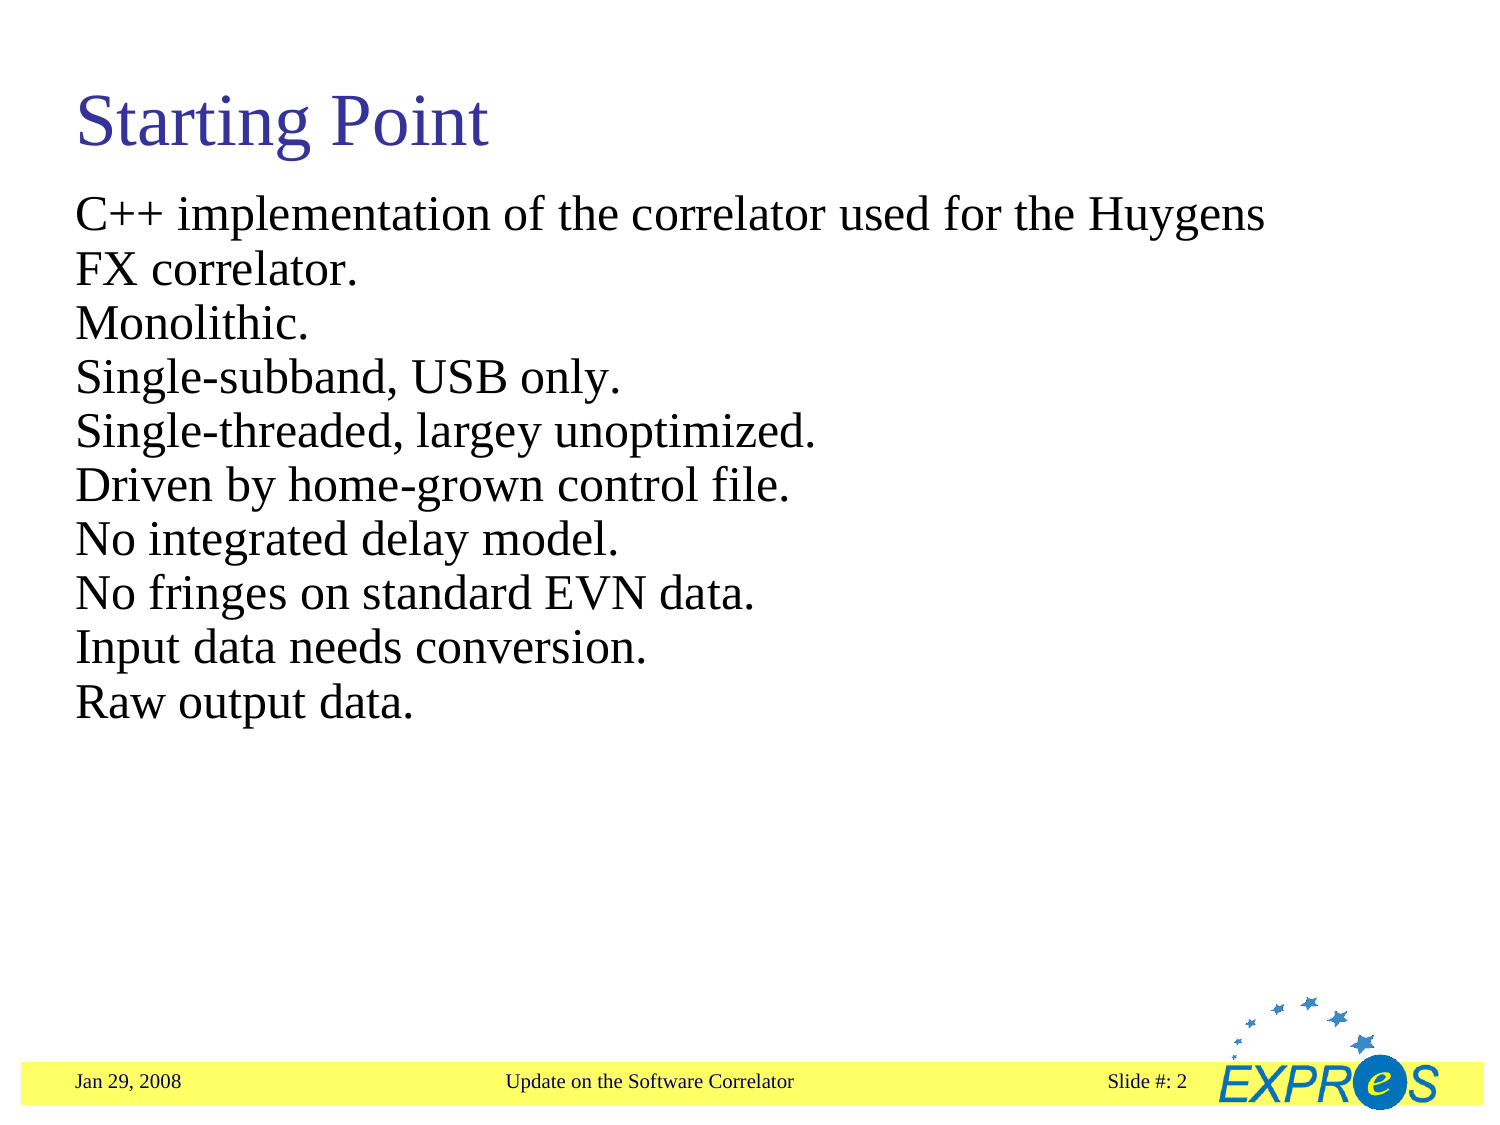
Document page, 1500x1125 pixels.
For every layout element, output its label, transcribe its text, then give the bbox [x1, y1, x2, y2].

title Starting Point [75, 75, 1426, 168]
picture [21, 993, 1500, 1113]
list C++ implementation of the correlator used for the Huygens FX correlator. Monolithic. Single-subband, USB only. Single-threaded, largey unoptimized. Driven by home-grown control file. No integrated delay model. No fringes on standard EVN data. Input data needs conversion. Raw output data. [75, 187, 1426, 1038]
